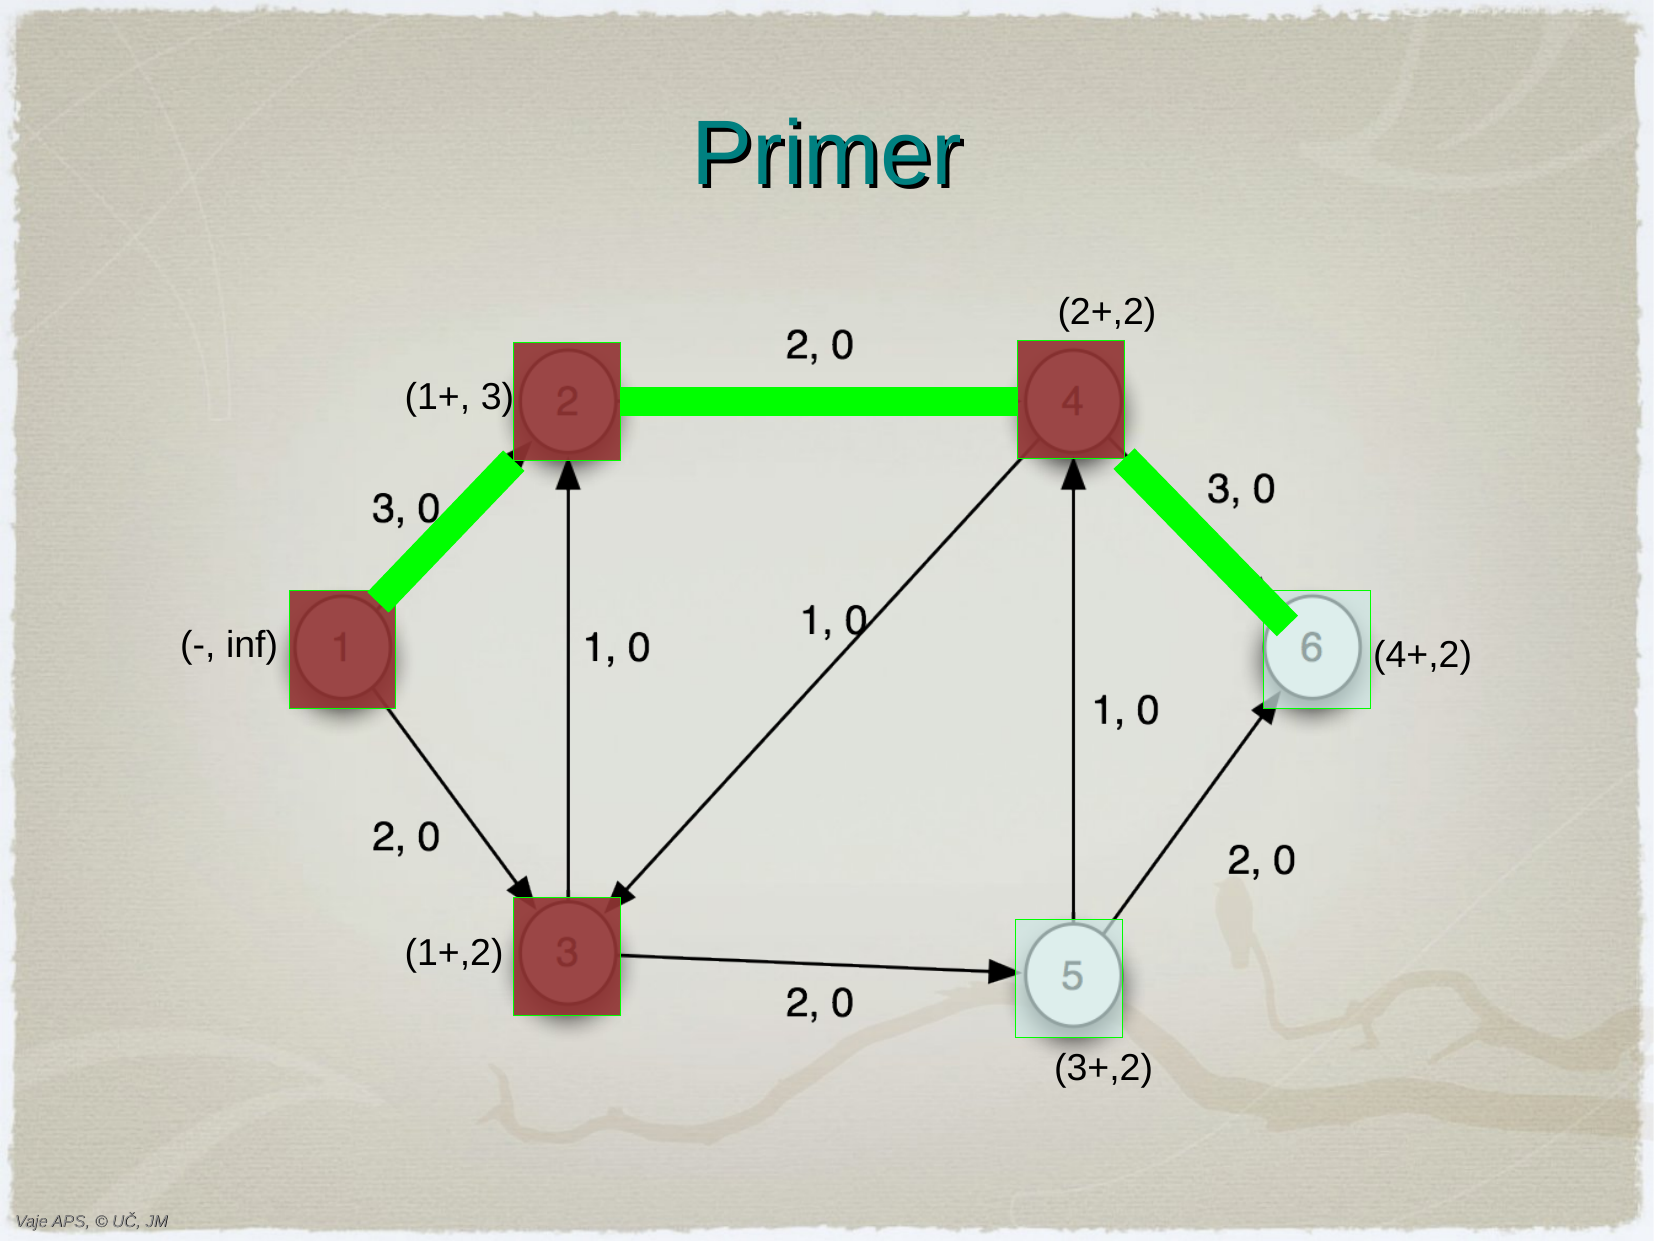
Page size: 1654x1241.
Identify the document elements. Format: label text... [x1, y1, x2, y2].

text_box [1017, 340, 1125, 459]
title Primer [82, 49, 1571, 257]
text_box [513, 897, 621, 1016]
picture [0, 0, 1654, 1241]
text_box (1+,2) [389, 923, 513, 981]
text_box (2+,2) [1042, 283, 1172, 341]
text_box [1263, 590, 1371, 709]
text_box [1015, 919, 1123, 1038]
text_box [513, 342, 621, 461]
text_box (4+,2) [1358, 625, 1487, 683]
text_box [289, 590, 396, 709]
text_box (3+,2) [1039, 1039, 1168, 1097]
text_box (1+, 3) [389, 368, 513, 426]
text_box (-, inf) [165, 616, 289, 674]
